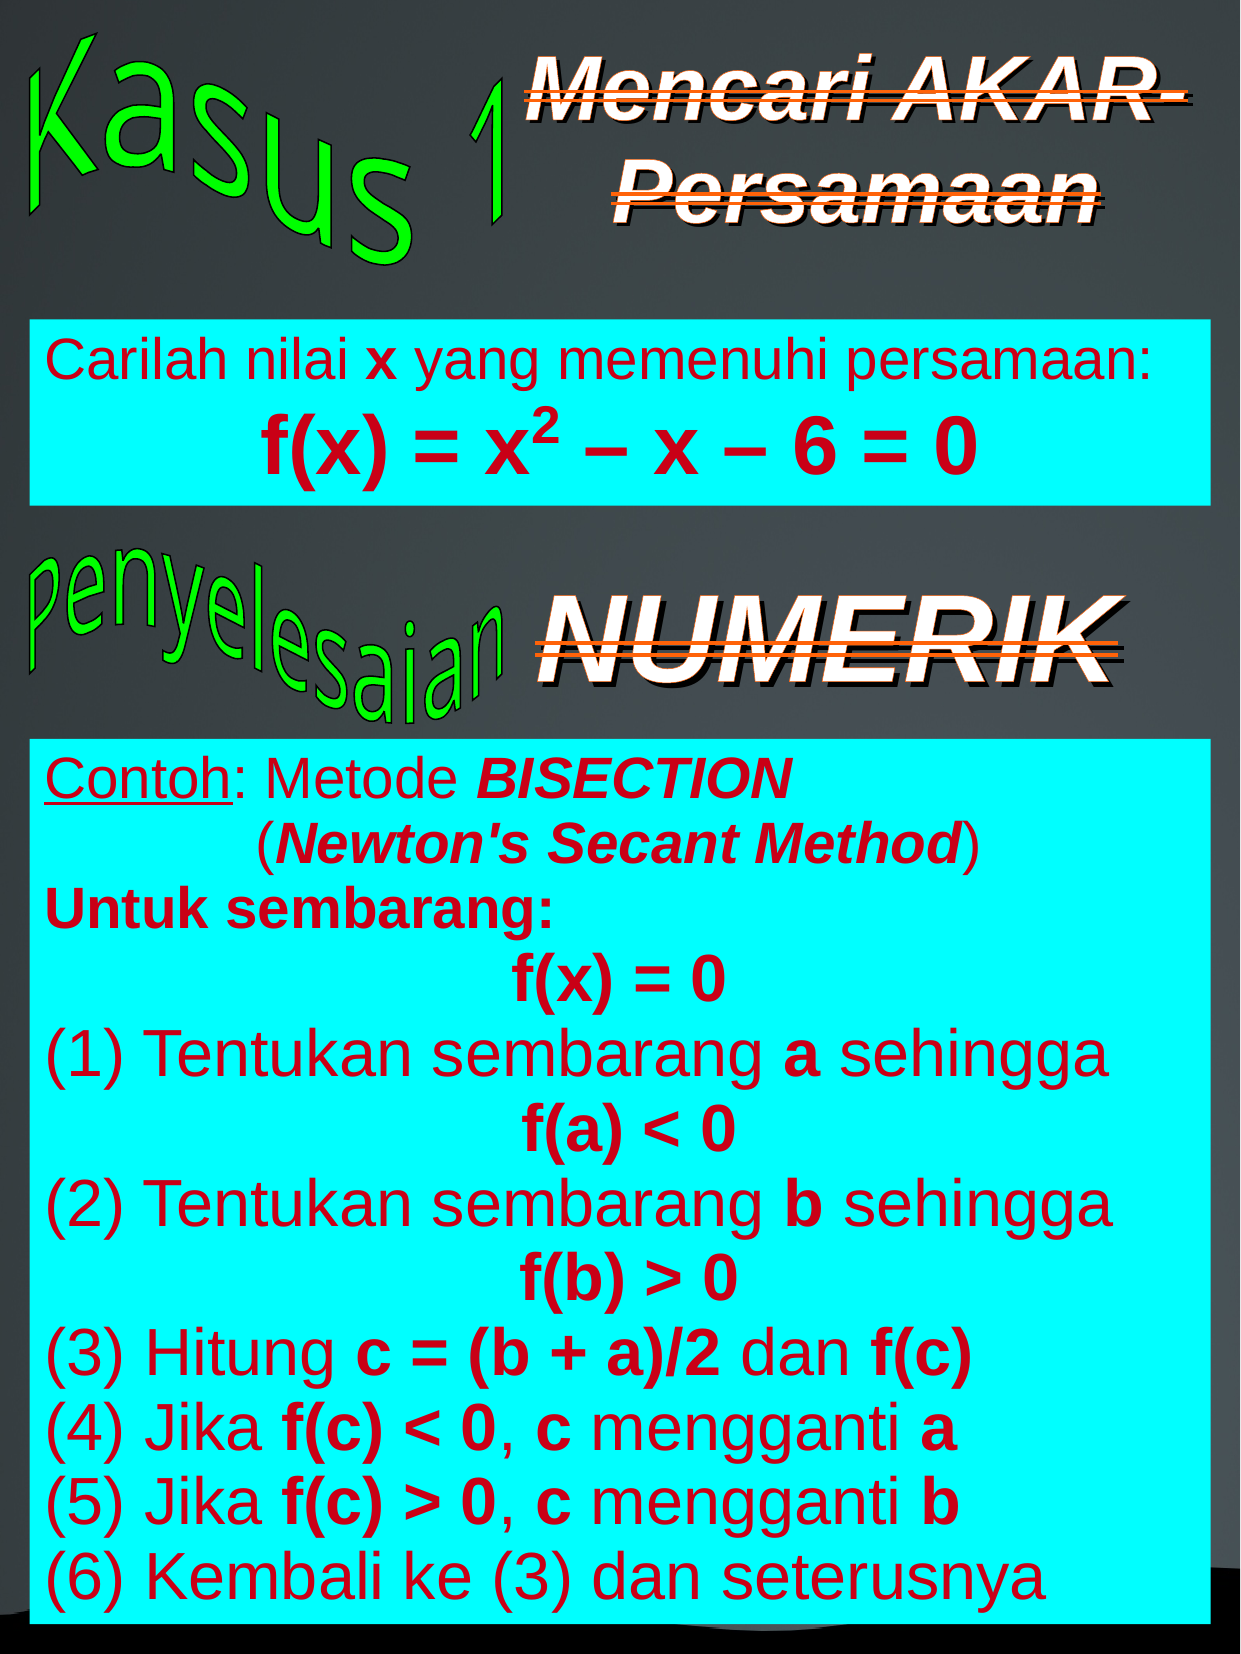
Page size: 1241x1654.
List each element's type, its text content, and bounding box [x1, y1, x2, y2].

text_box Carilah nilai x yang memenuhi persamaan: f(x) = x2 – x – 6 = 0 [29, 319, 1211, 506]
text_box Penyelesaian [115, 548, 155, 627]
text_box Penyelesaian [67, 555, 104, 635]
text_box Kasus 1 [193, 83, 249, 198]
text_box Penyelesaian [316, 629, 347, 709]
text_box Penyelesaian [272, 609, 309, 692]
text_box Penyelesaian [405, 648, 414, 724]
text_box Kasus 1 [266, 112, 332, 248]
text_box Mencari AKAR-Persamaan [472, 29, 1241, 250]
text_box Kasus 1 [29, 33, 99, 215]
text_box Penyelesaian [354, 644, 392, 724]
text_box Penyelesaian [161, 553, 205, 664]
text_box Penyelesaian [208, 576, 245, 659]
text_box Penyelesaian [29, 557, 60, 674]
text_box Contoh: Metode BISECTION (Newton's Secant Method) Untuk sembarang: f(x) = 0 (1) Tentukan sembarang a sehingga f(a) < 0 (2) Tentukan sembarang b sehingga f(b) > 0 (3) Hitung c = (b + a)/2 dan f(c) (4) Jika f(c) < 0, c mengganti a (5) Jika f(c) > 0, c mengganti b (6) Kembali ke (3) dan seterusnya [29, 738, 1211, 1625]
picture [0, 0, 1241, 1654]
text_box Kasus 1 [351, 157, 412, 266]
text_box NUMERIK [413, 561, 1241, 716]
text_box Penyelesaian [254, 562, 262, 672]
text_box Kasus 1 [105, 61, 174, 173]
